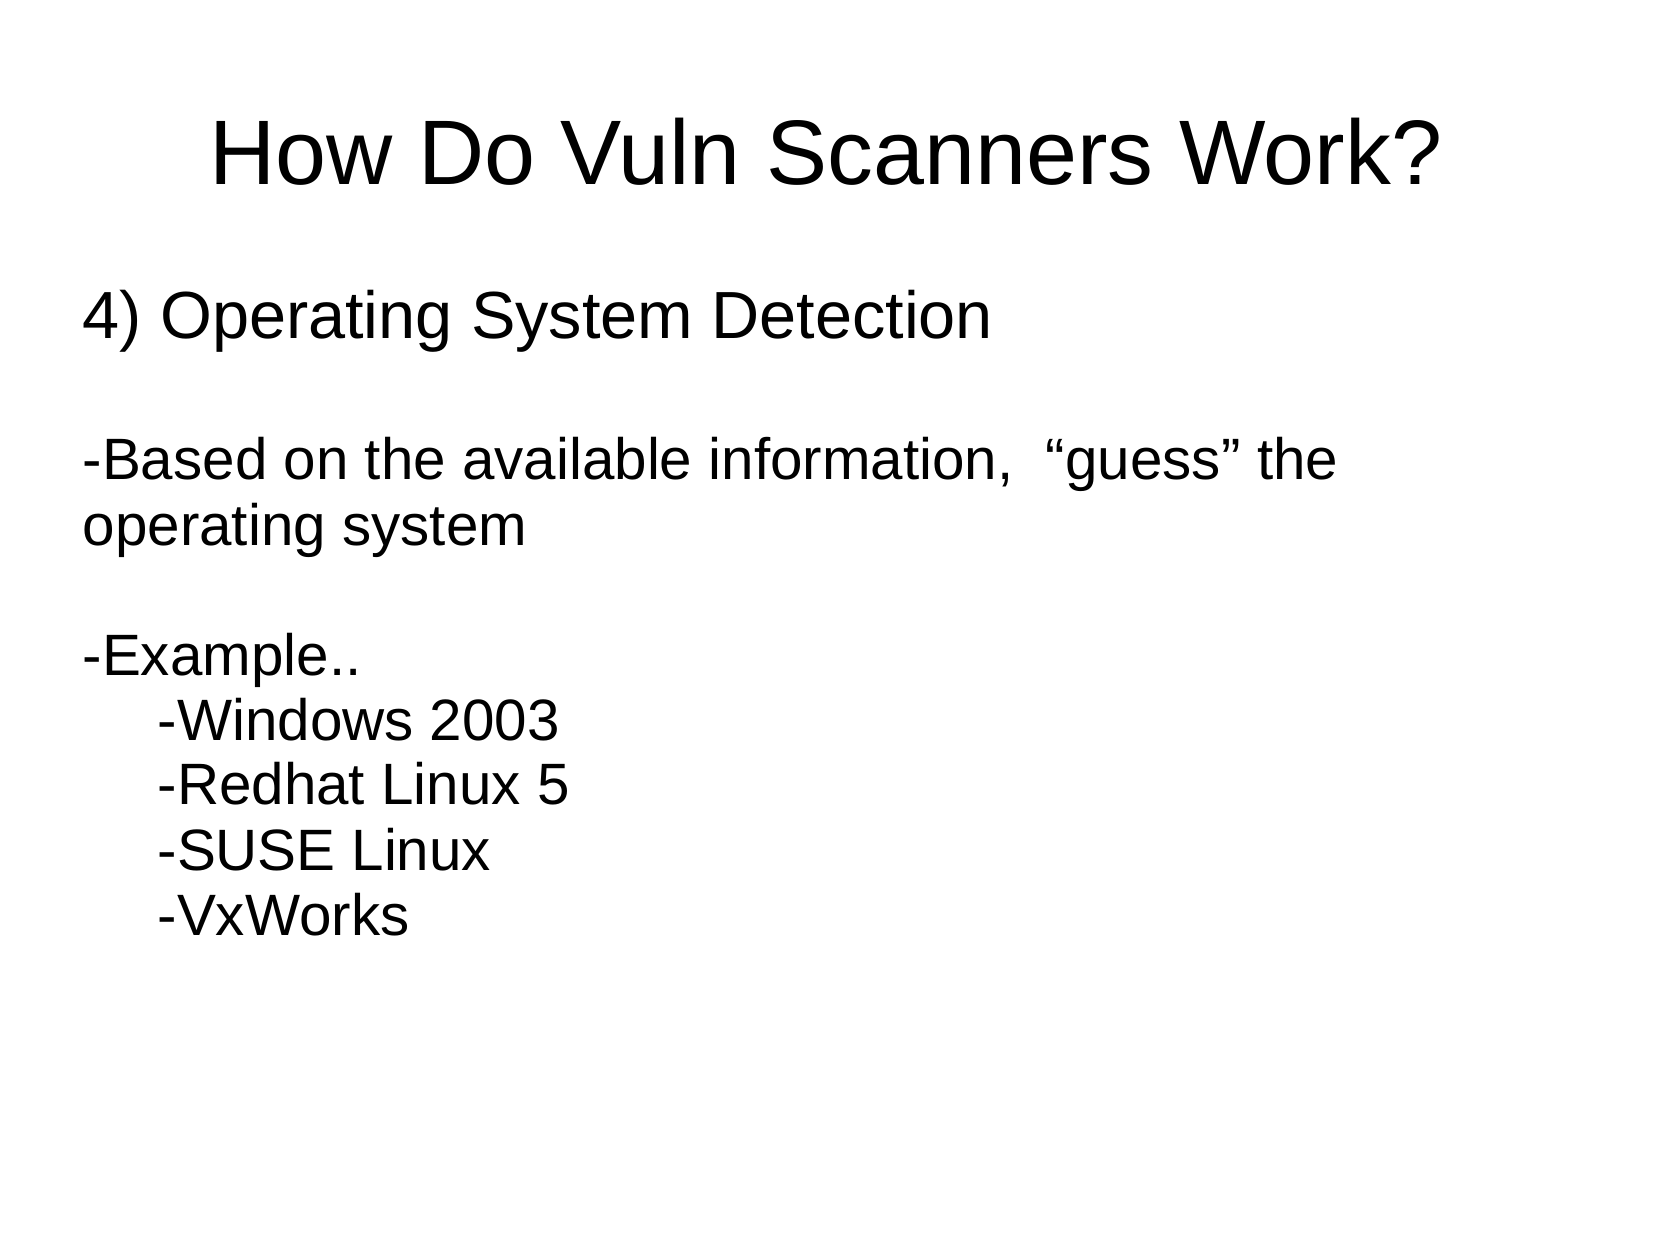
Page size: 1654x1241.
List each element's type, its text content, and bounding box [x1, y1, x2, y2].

subtitle 4) Operating System Detection -Based on the available information, “guess” the operating system -Example.. -Windows 2003 -Redhat Linux 5 -SUSE Linux -VxWorks [82, 278, 1538, 1022]
title How Do Vuln Scanners Work? [82, 49, 1571, 257]
